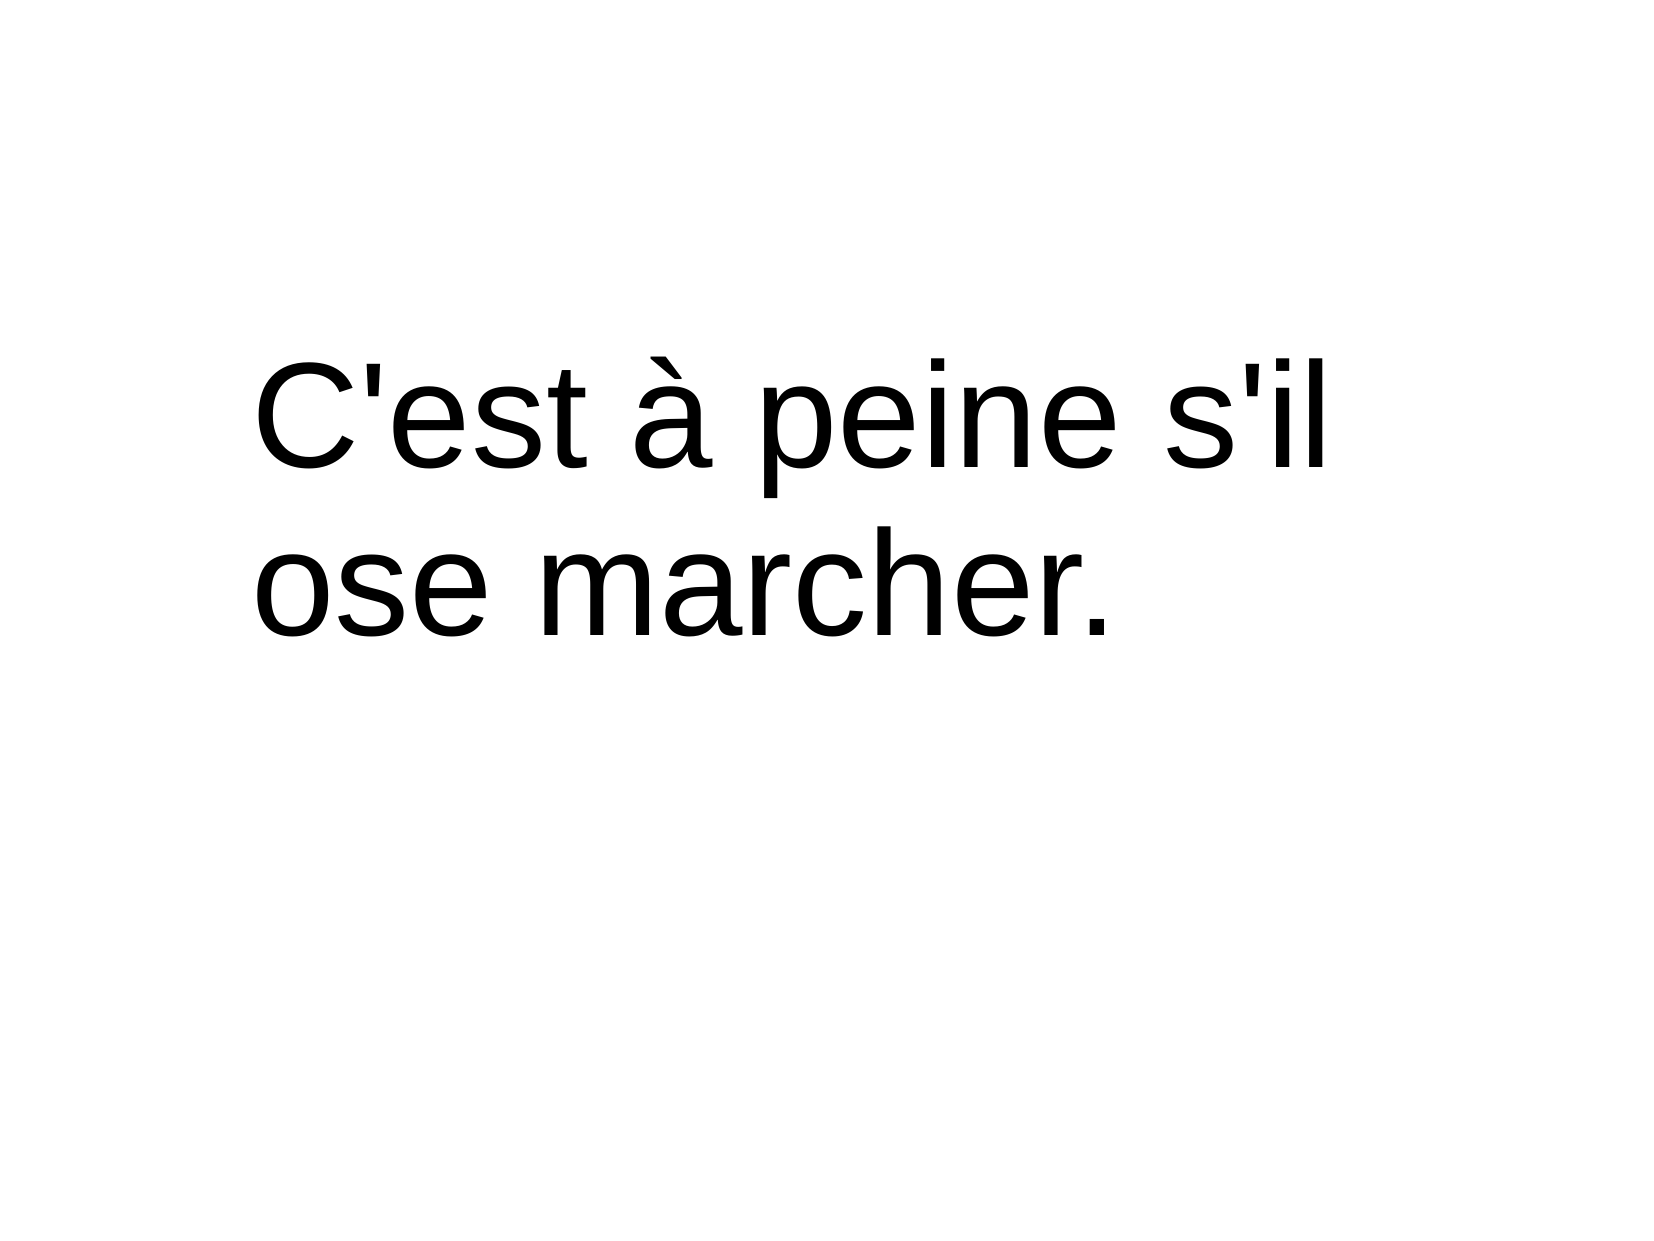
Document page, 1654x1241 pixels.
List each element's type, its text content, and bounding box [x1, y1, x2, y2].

text_box C'est à peine s'il ose marcher. [236, 324, 1447, 1093]
